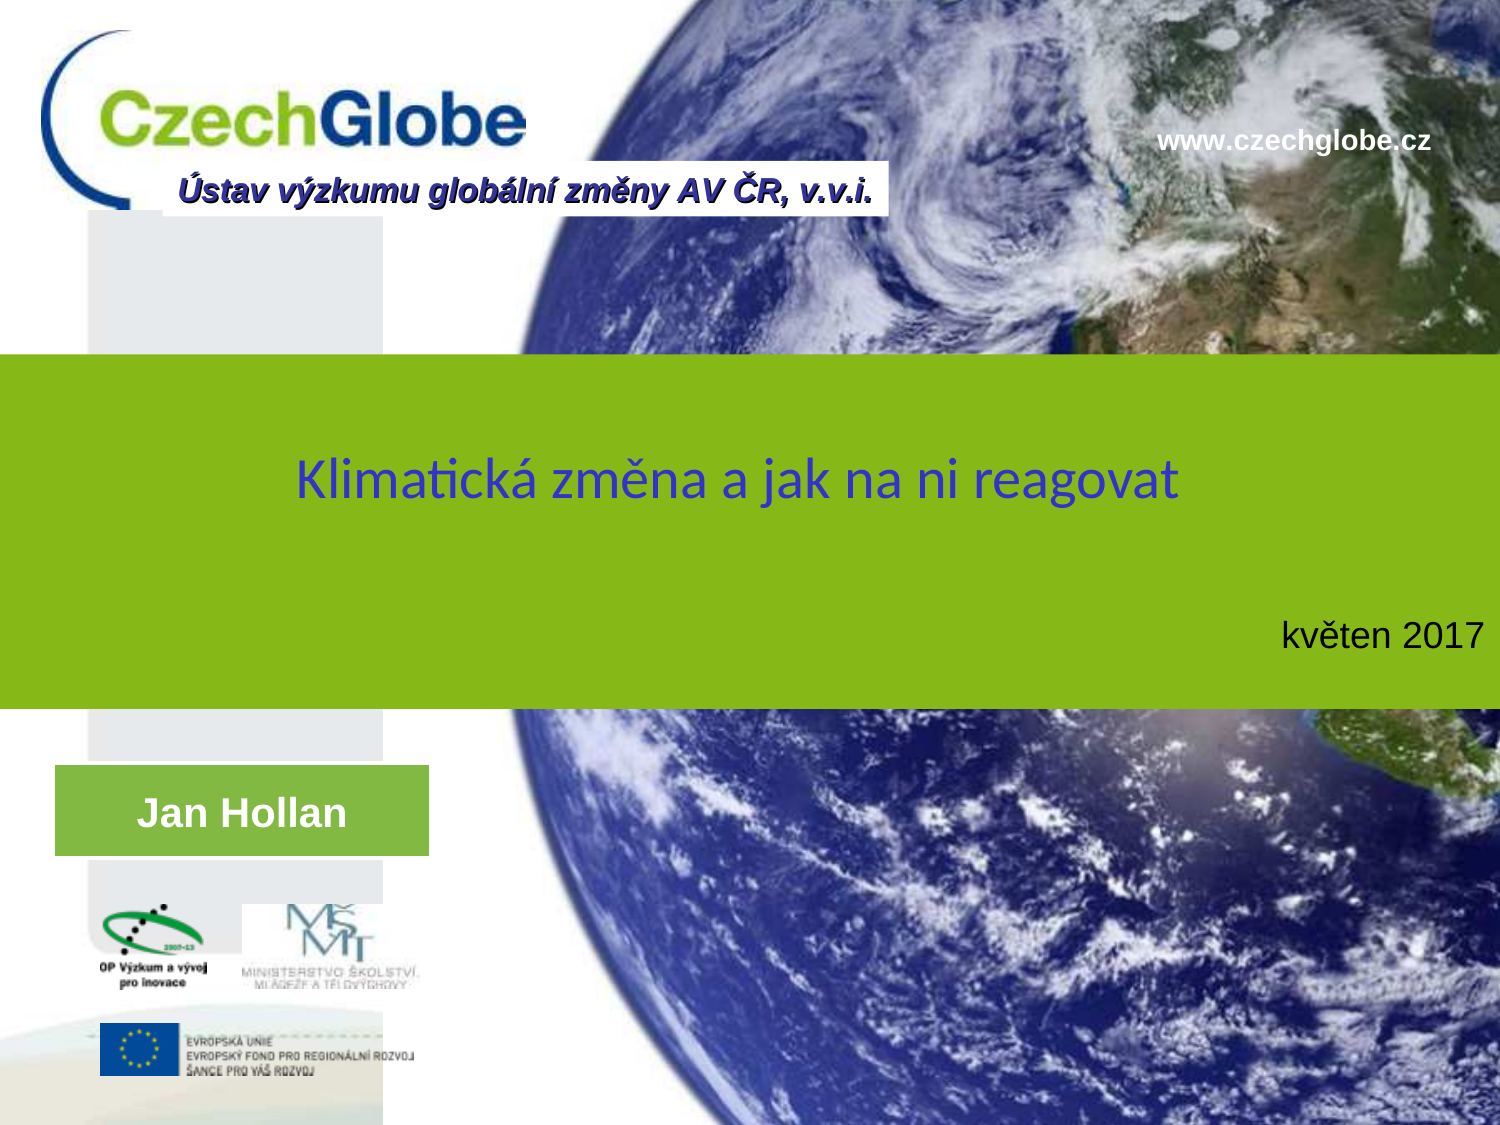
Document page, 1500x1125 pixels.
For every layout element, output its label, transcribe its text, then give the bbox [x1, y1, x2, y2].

text_box Ústav výzkumu globální změny AV ČR, v.v.i. [162, 160, 889, 217]
text_box Jan Hollan [53, 763, 431, 858]
picture [0, 0, 1500, 354]
text_box [0, 354, 1500, 709]
text_box www.czechglobe.cz [971, 113, 1447, 192]
title Klimatická změna a jak na ni reagovat [59, 354, 1418, 596]
text_box květen 2017 [287, 603, 1500, 709]
picture [0, 709, 1500, 1125]
